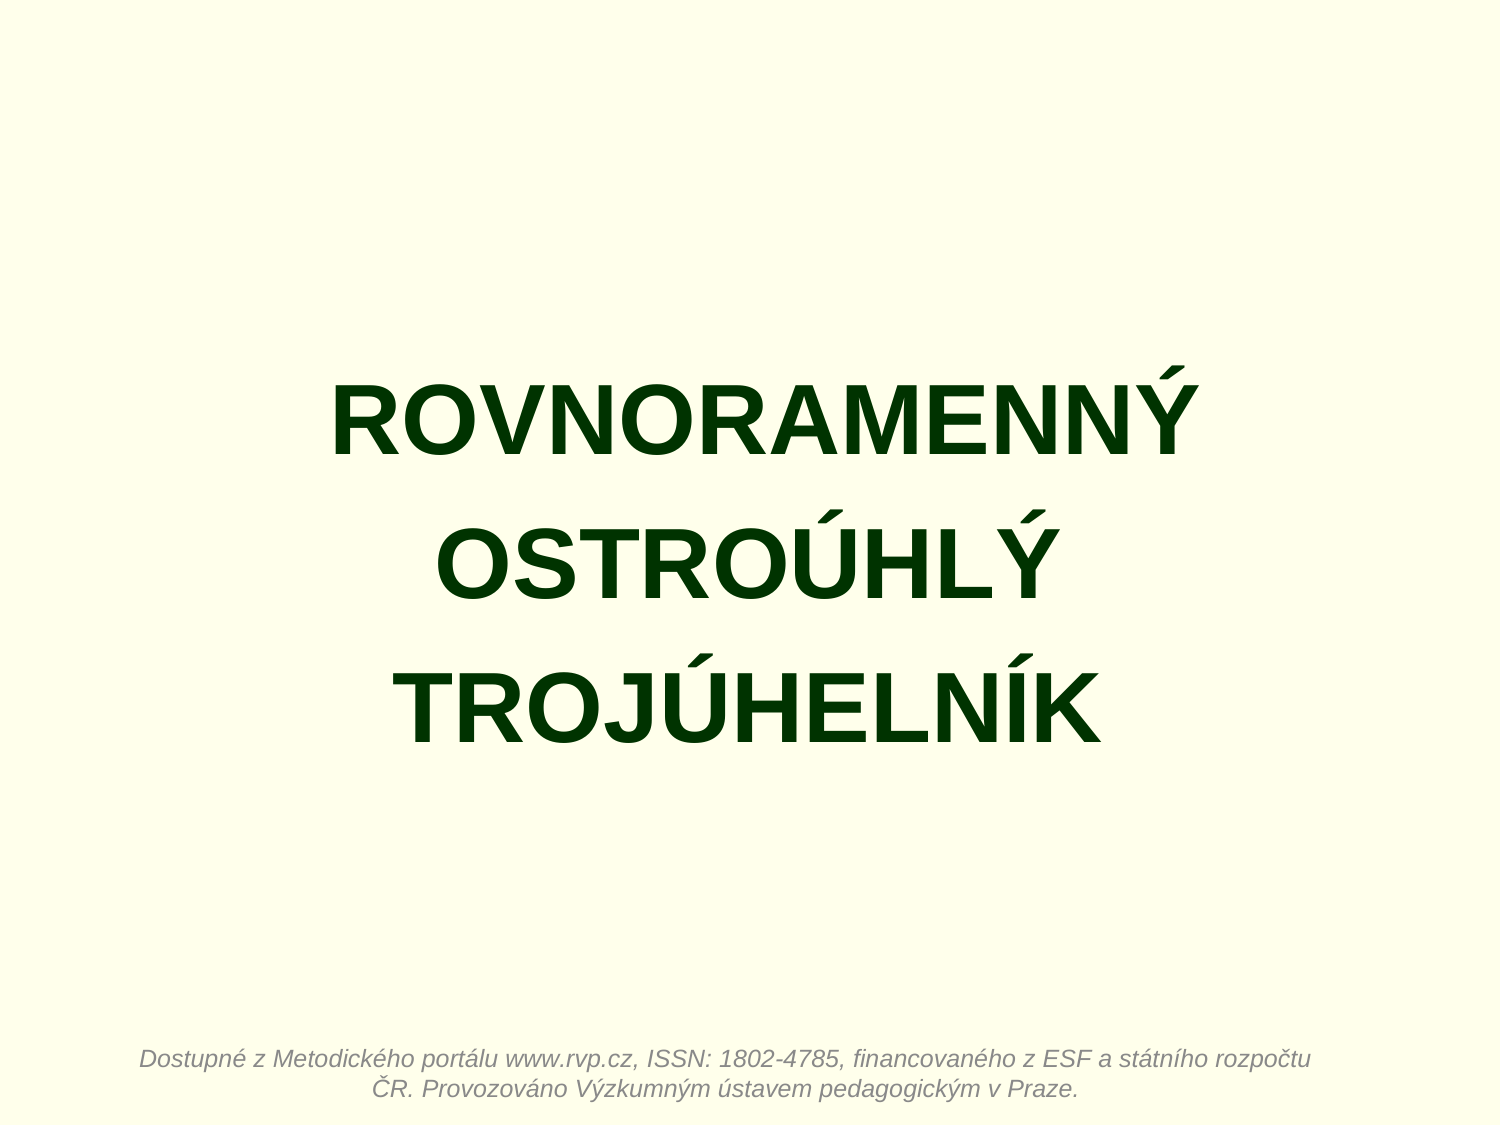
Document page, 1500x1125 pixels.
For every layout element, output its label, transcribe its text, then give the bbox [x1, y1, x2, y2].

text_box Dostupné z Metodického portálu www.rvp.cz, ISSN: 1802-4785, financovaného z ESF a státního rozpočtu ČR. Provozováno Výzkumným ústavem pedagogickým v Praze. [105, 1042, 1348, 1103]
text_box ROVNORAMENNÝ OSTROÚHLÝ TROJÚHELNÍK [40, 322, 1457, 798]
